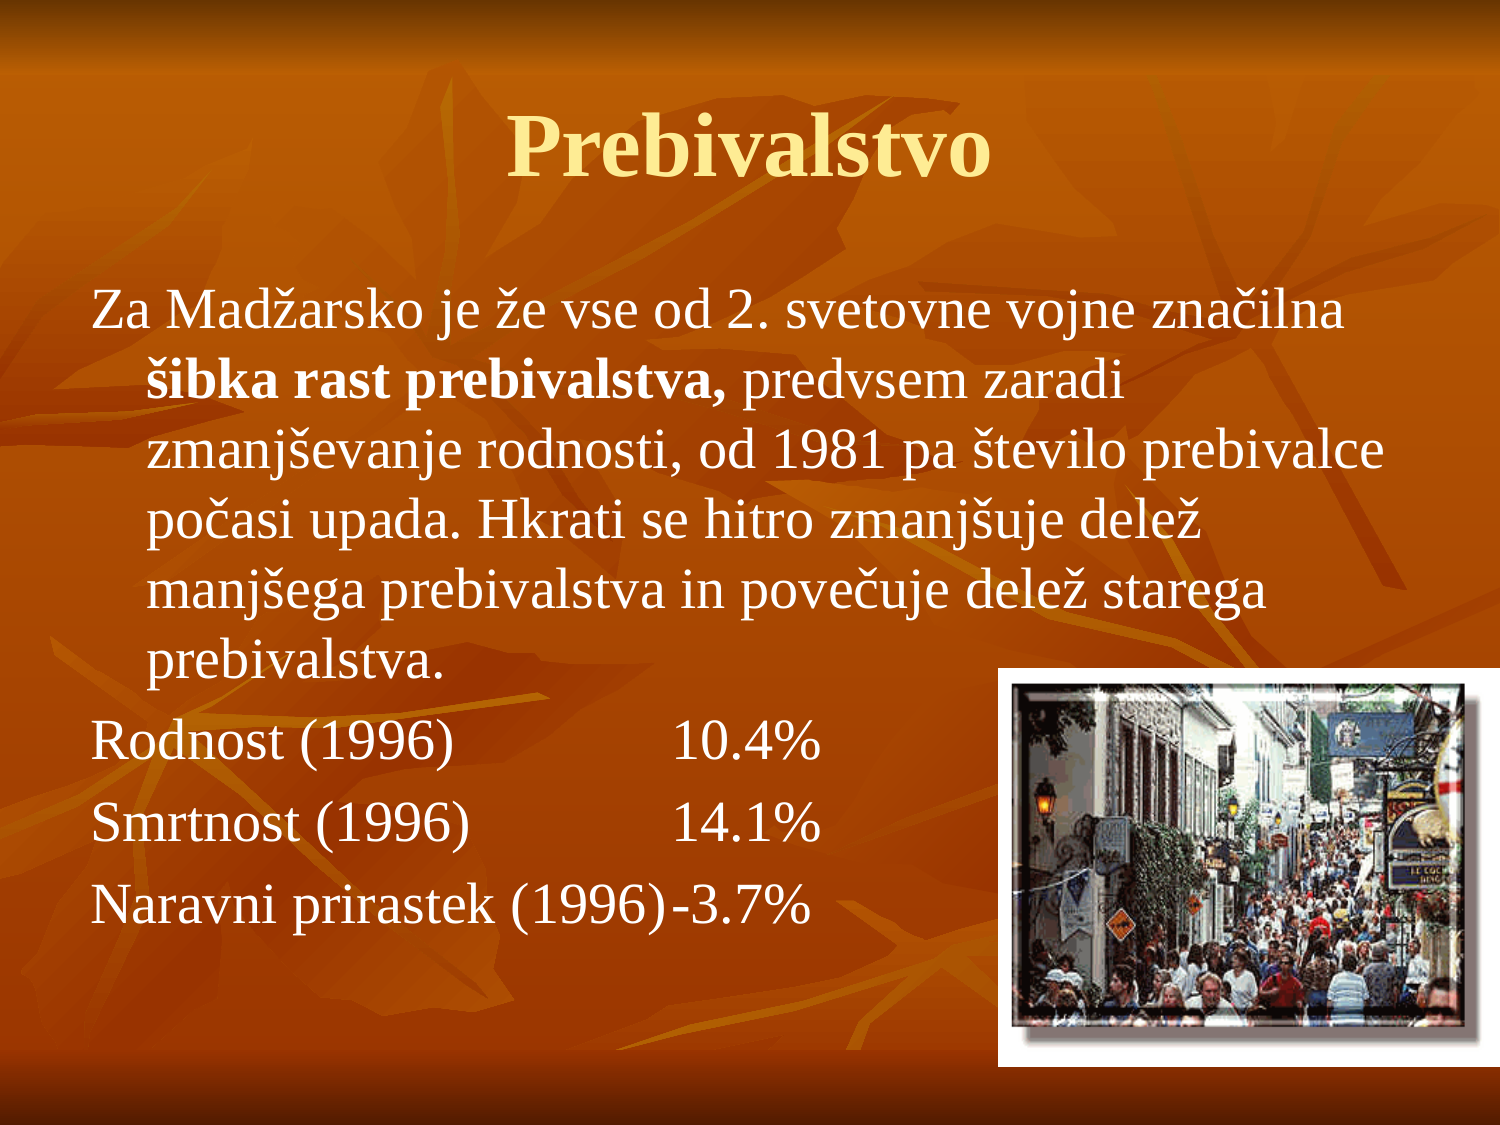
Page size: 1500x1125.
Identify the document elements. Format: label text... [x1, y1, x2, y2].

list Za Madžarsko je že vse od 2. svetovne vojne značilna šibka rast prebivalstva, predvsem zaradi zmanjševanje rodnosti, od 1981 pa število prebivalce počasi upada. Hkrati se hitro zmanjšuje delež manjšega prebivalstva in povečuje delež starega prebivalstva. Rodnost (1996) 10.4% Smrtnost (1996) 14.1% Naravni prirastek (1996) -3.7% [75, 262, 1425, 1006]
picture [998, 668, 1500, 1067]
title Prebivalstvo [75, 45, 1425, 234]
